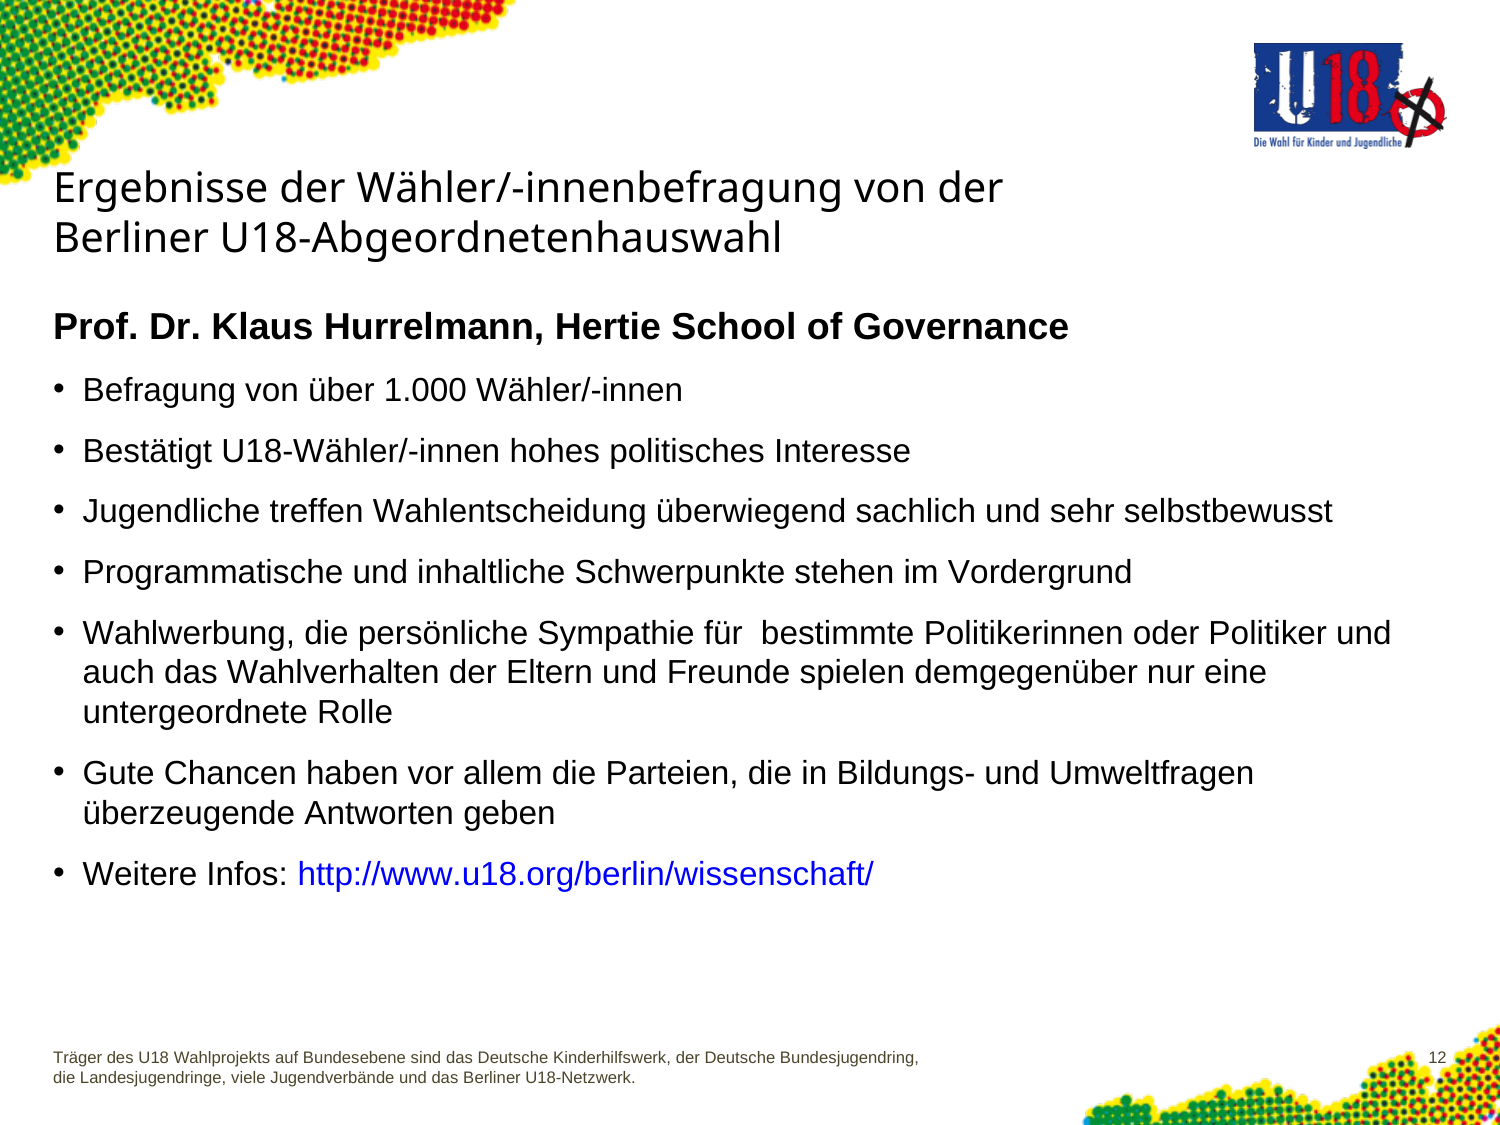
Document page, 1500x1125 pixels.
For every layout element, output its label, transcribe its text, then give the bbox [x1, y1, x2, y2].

picture [990, 1006, 1500, 1125]
title Ergebnisse der Wähler/-innenbefragung von der Berliner U18-Abgeordnetenhauswahl [53, 160, 1447, 268]
list Prof. Dr. Klaus Hurrelmann, Hertie School of Governance Befragung von über 1.000 Wähler/-innen Bestätigt U18-Wähler/-innen hohes politisches Interesse Jugendliche treffen Wahlentscheidung überwiegend sachlich und sehr selbstbewusst Programmatische und inhaltliche Schwerpunkte stehen im Vordergrund Wahlwerbung, die persönliche Sympathie für bestimmte Politikerinnen oder Politiker und auch das Wahlverhalten der Eltern und Freunde spielen demgegenüber nur eine untergeordnete Rolle Gute Chancen haben vor allem die Parteien, die in Bildungs- und Umweltfragen überzeugende Antworten geben Weitere Infos: http://www.u18.org/berlin/wissenschaft/ [53, 302, 1447, 1012]
text_box <Nummer> [1399, 1046, 1447, 1106]
picture [0, 0, 538, 204]
text_box Träger des U18 Wahlprojekts auf Bundesebene sind das Deutsche Kinderhilfswerk, der Deutsche Bundesjugendring, die Landesjugendringe, viele Jugendverbände und das Berliner U18-Netzwerk. [53, 1046, 1105, 1106]
picture [1254, 43, 1447, 149]
